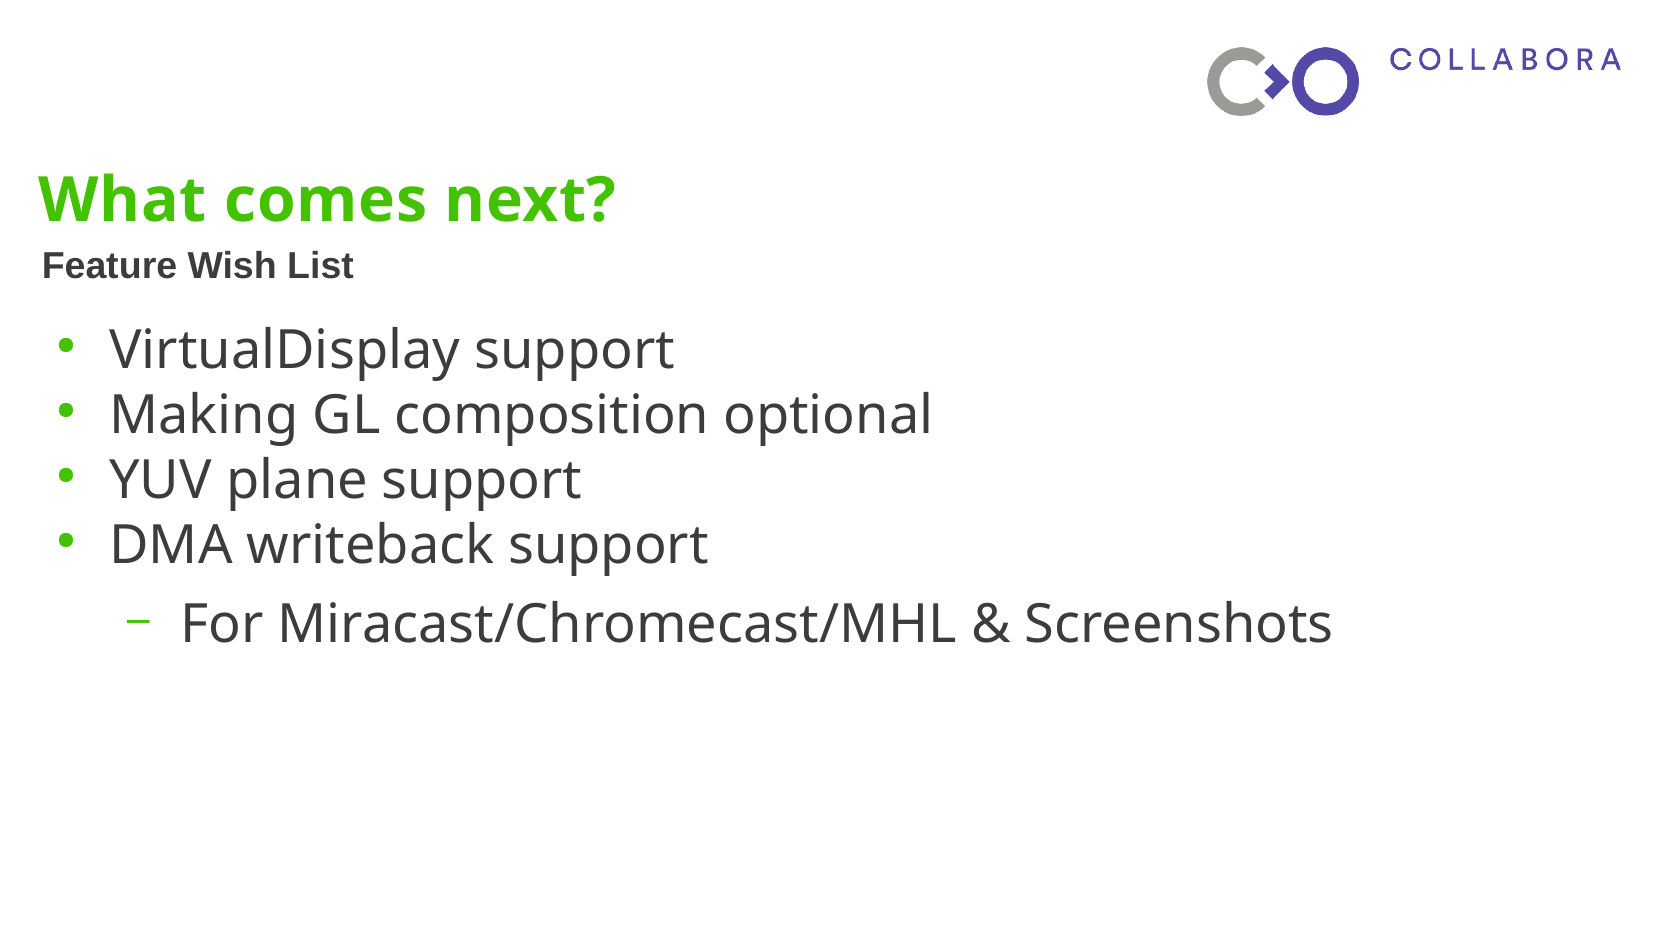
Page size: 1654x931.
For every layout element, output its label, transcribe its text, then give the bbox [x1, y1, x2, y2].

picture [1207, 47, 1621, 116]
list VirtualDisplay support Making GL composition optional YUV plane support DMA writeback support For Miracast/Chromecast/MHL & Screenshots [38, 325, 1614, 581]
text_box Feature Wish List [41, 240, 1615, 290]
title What comes next? [38, 159, 1614, 216]
